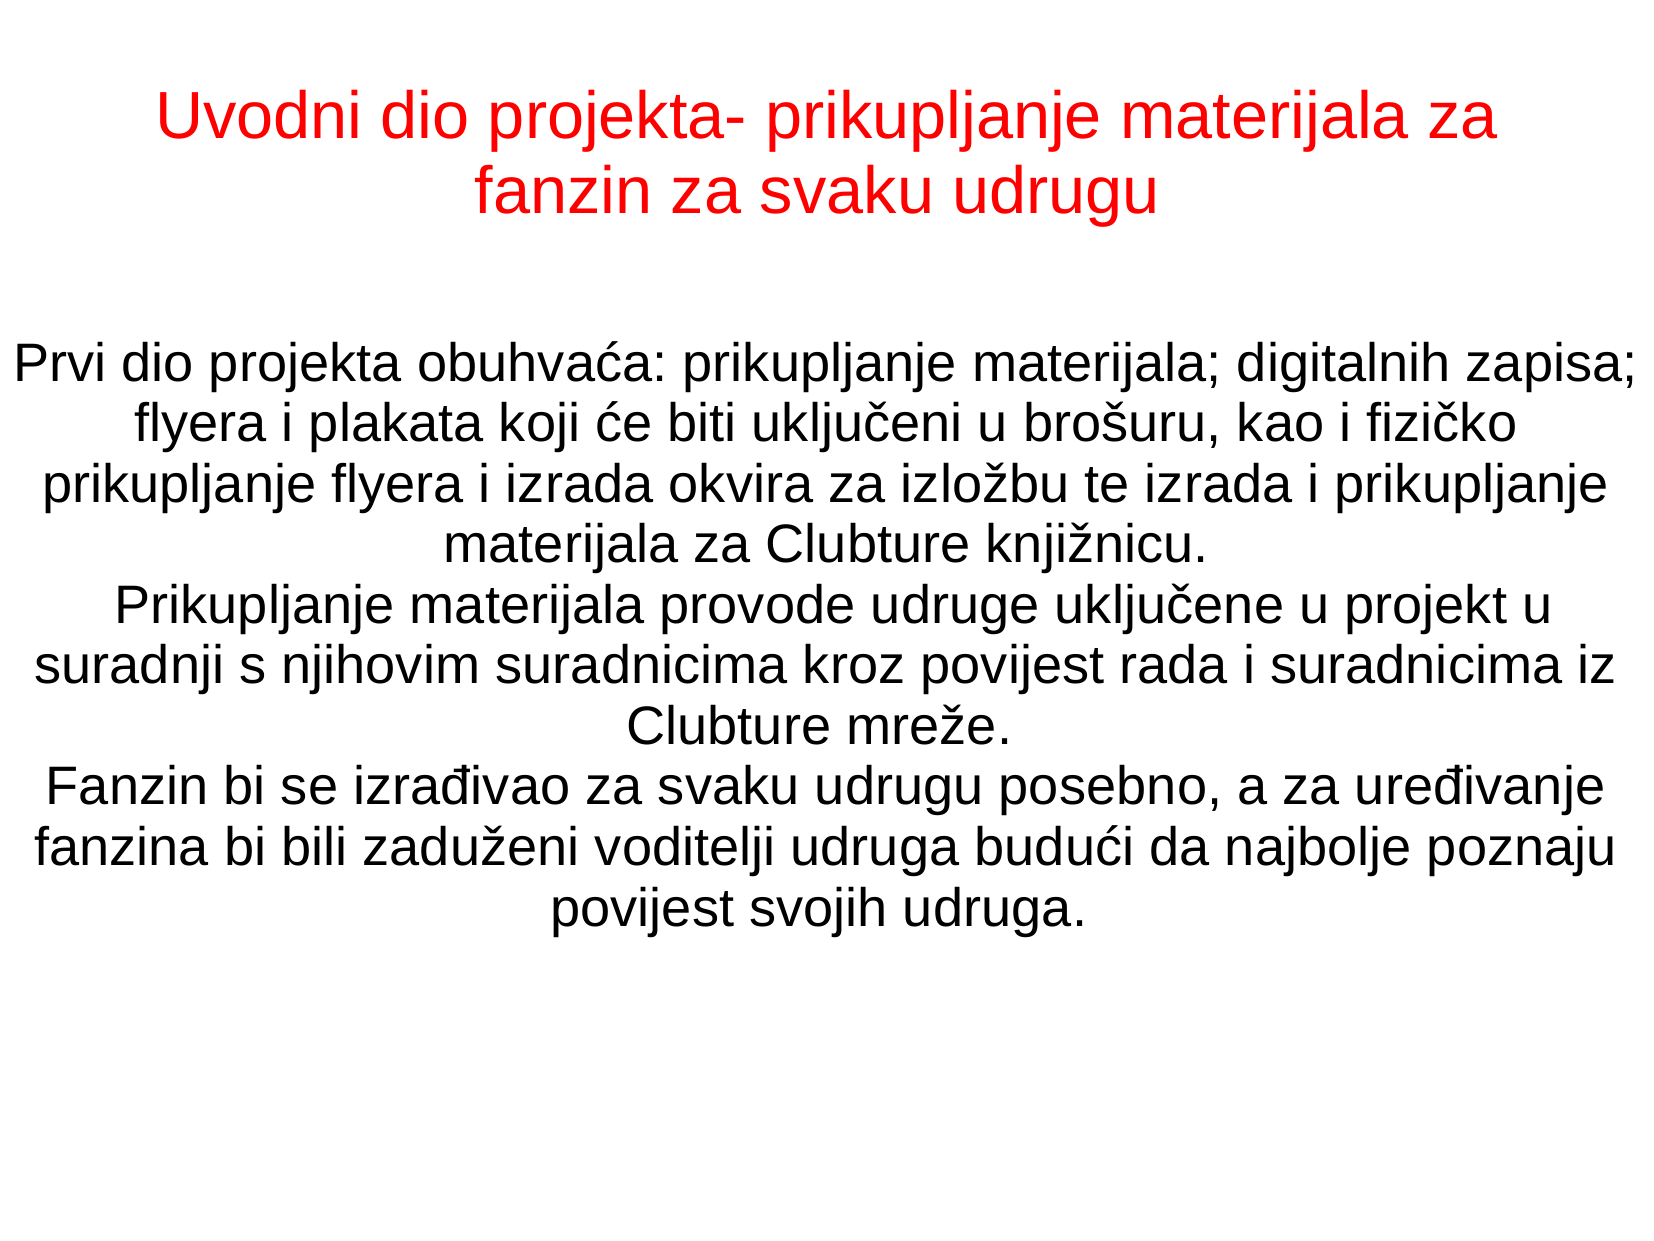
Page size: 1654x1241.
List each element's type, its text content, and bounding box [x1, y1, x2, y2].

subtitle Prvi dio projekta obuhvaća: prikupljanje materijala; digitalnih zapisa; flyera i plakata koji će biti uključeni u brošuru, kao i fizičko prikupljanje flyera i izrada okvira za izložbu te izrada i prikupljanje materijala za Clubture knjižnicu. Prikupljanje materijala provode udruge uključene u projekt u suradnji s njihovim suradnicima kroz povijest rada i suradnicima iz Clubture mreže. Fanzin bi se izrađivao za svaku udrugu posebno, a za uređivanje fanzina bi bili zaduženi voditelji udruga budući da najbolje poznaju povijest svojih udruga. [0, 177, 1654, 1093]
title Uvodni dio projekta- prikupljanje materijala za fanzin za svaku udrugu [82, 49, 1571, 177]
